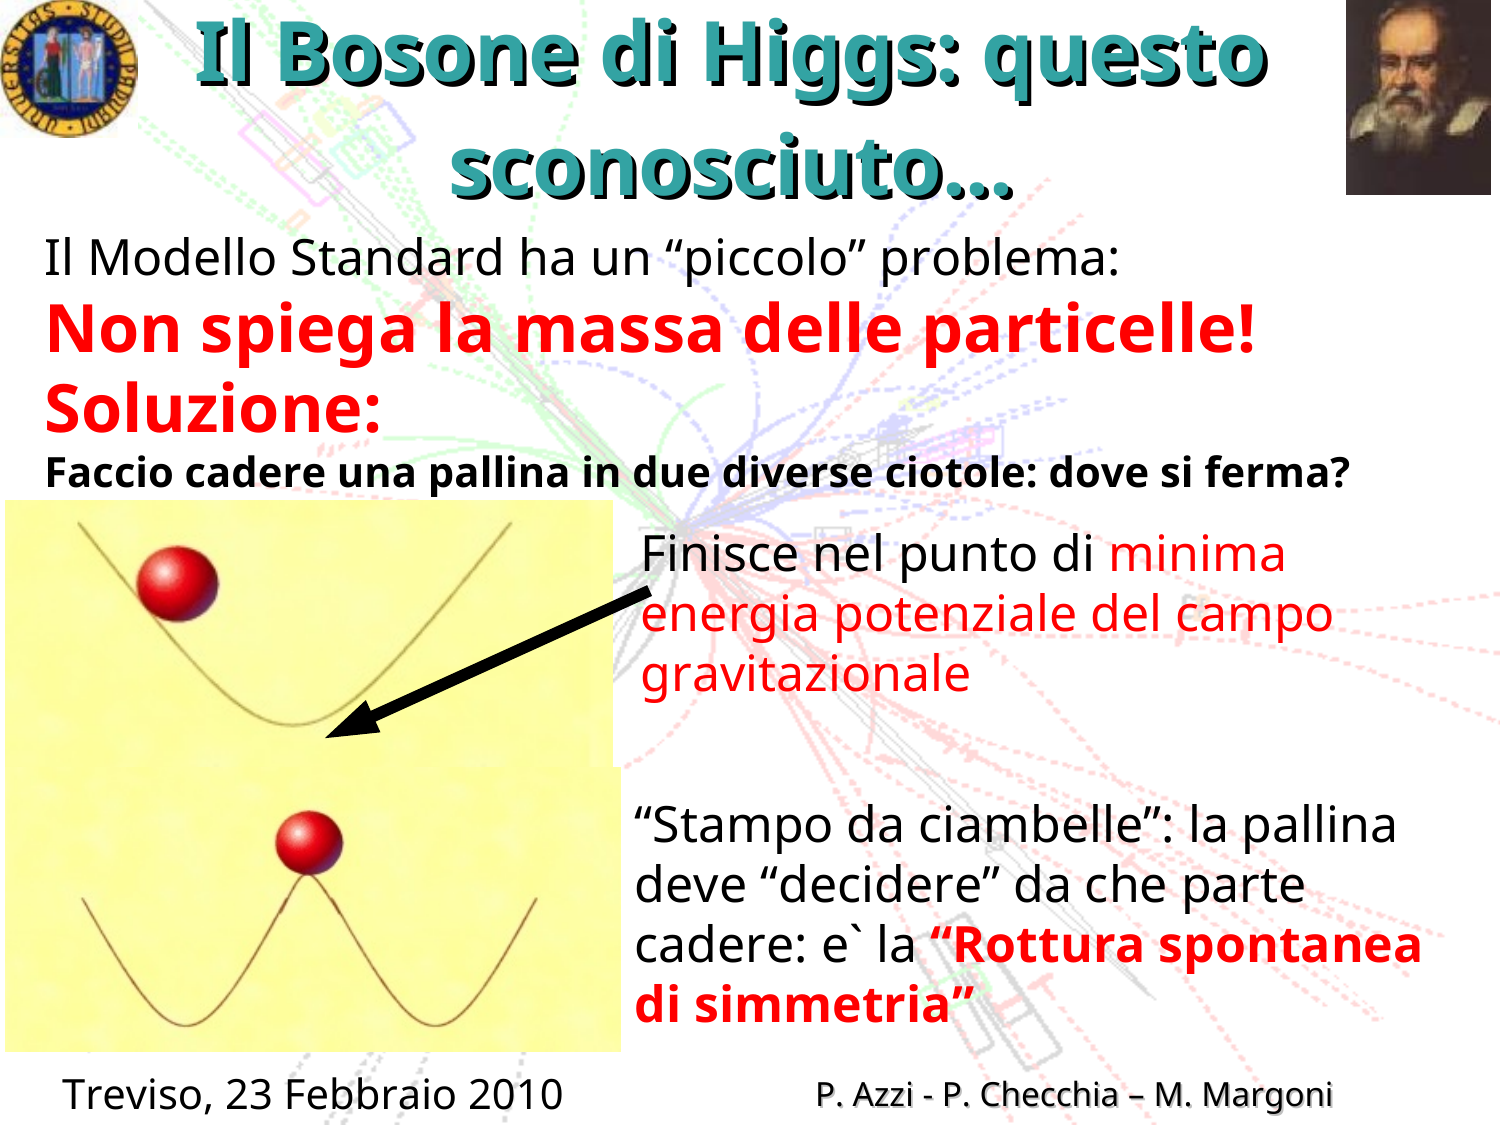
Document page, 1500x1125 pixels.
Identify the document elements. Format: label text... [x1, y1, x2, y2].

text_box Finisce nel punto di minima energia potenziale del campo gravitazionale [625, 513, 1424, 709]
picture [0, 0, 1500, 1125]
title Il Bosone di Higgs: questo sconosciuto... [0, 0, 1463, 230]
text_box Il Modello Standard ha un “piccolo” problema: Non spiega la massa delle particelle! Soluzione: Faccio cadere una pallina in due diverse ciotole: dove si ferma? [29, 218, 1477, 504]
text_box “Stampo da ciambelle”: la pallina deve “decidere” da che parte cadere: e` la “Rottura spontanea di simmetria” [620, 785, 1477, 1041]
